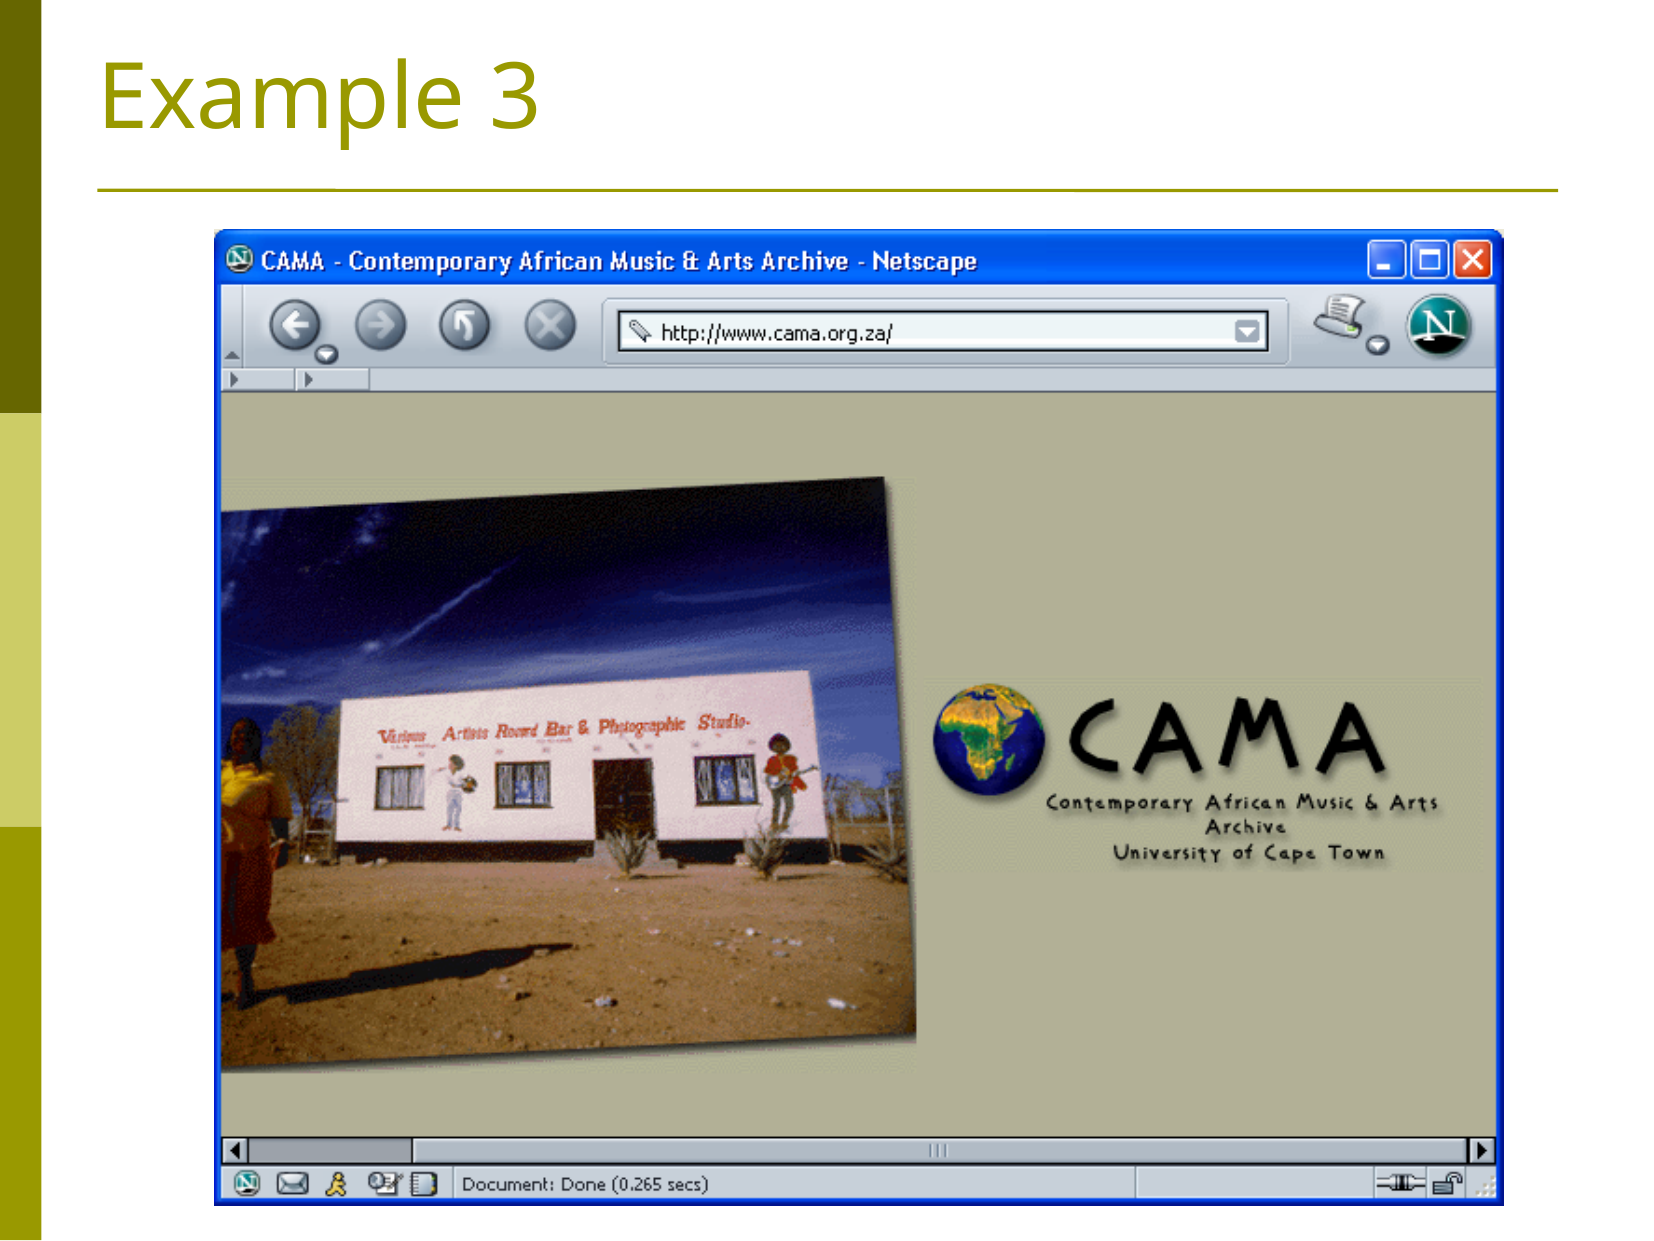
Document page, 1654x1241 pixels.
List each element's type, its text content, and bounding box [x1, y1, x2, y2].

title Example 3 [82, 0, 1571, 164]
picture [214, 229, 1504, 1206]
